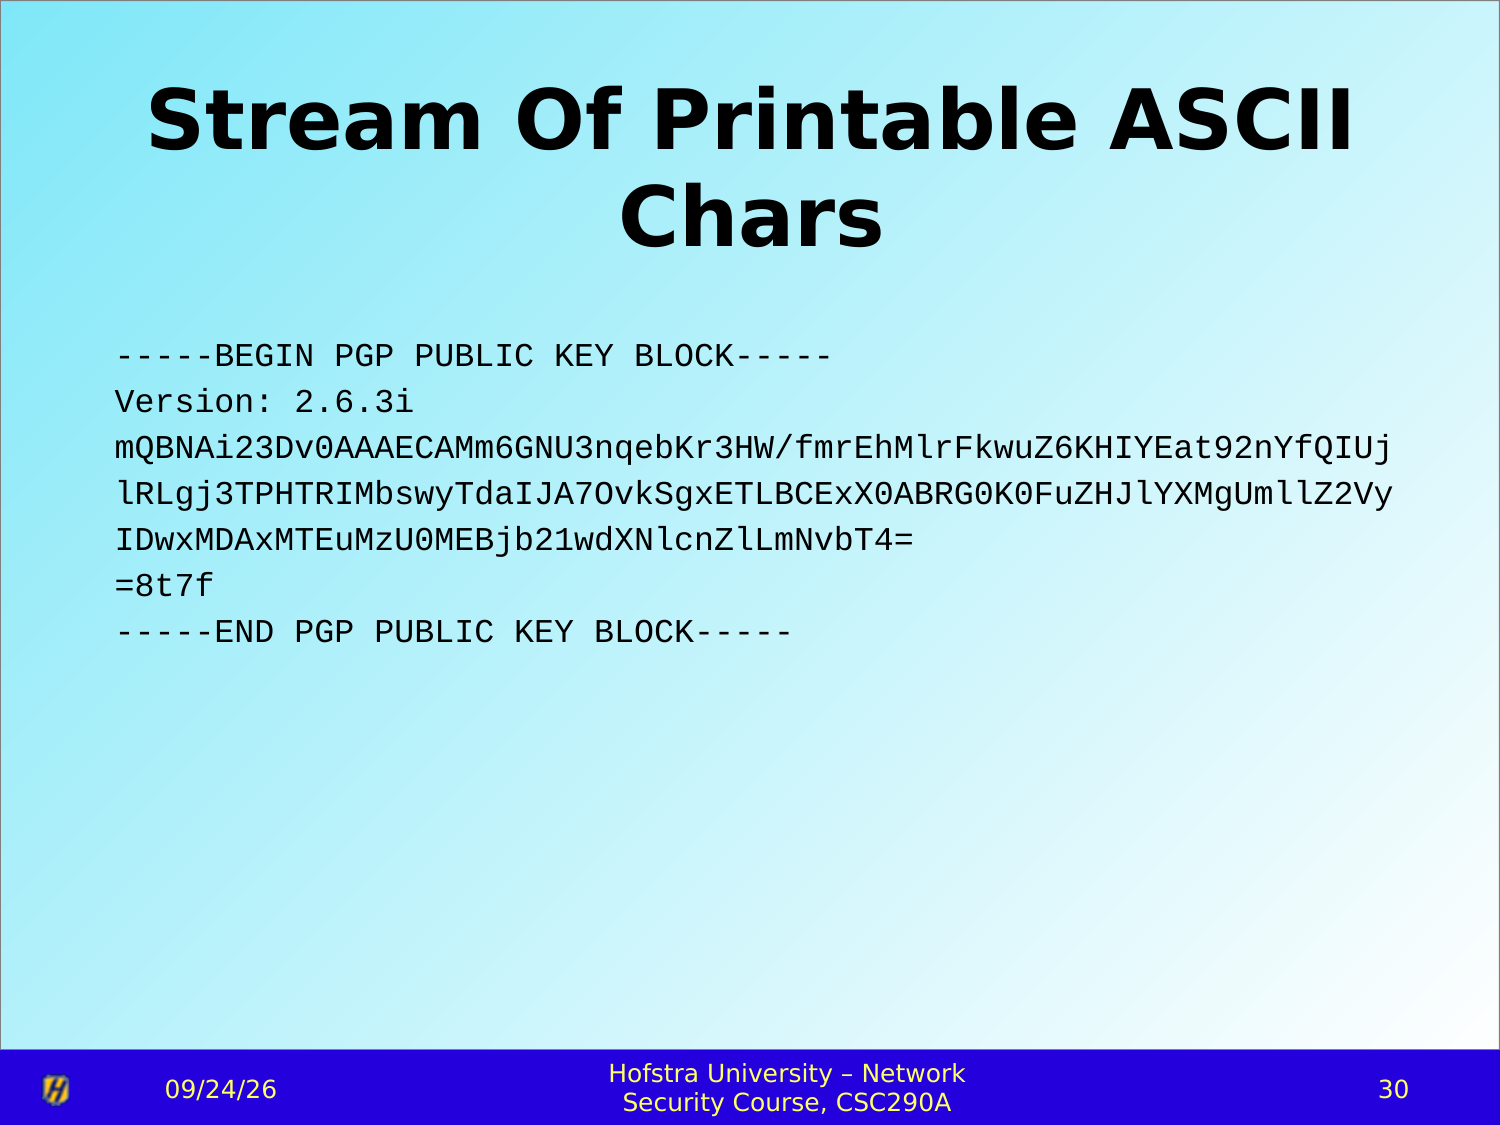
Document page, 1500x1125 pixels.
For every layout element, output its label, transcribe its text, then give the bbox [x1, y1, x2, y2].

picture [37, 1072, 76, 1110]
list -----BEGIN PGP PUBLIC KEY BLOCK----- Version: 2.6.3i mQBNAi23Dv0AAAECAMm6GNU3nqebKr3HW/fmrEhMlrFkwuZ6KHIYEat92nYfQIUj lRLgj3TPHTRIMbswyTdaIJA7OvkSgxETLBCExX0ABRG0K0FuZHJlYXMgUmllZ2Vy IDwxMDAxMTEuMzU0MEBjb21wdXNlcnZlLmNvbT4= =8t7f -----END PGP PUBLIC KEY BLOCK----- [99, 330, 1469, 1007]
title Stream Of Printable ASCII Chars [112, 64, 1391, 275]
